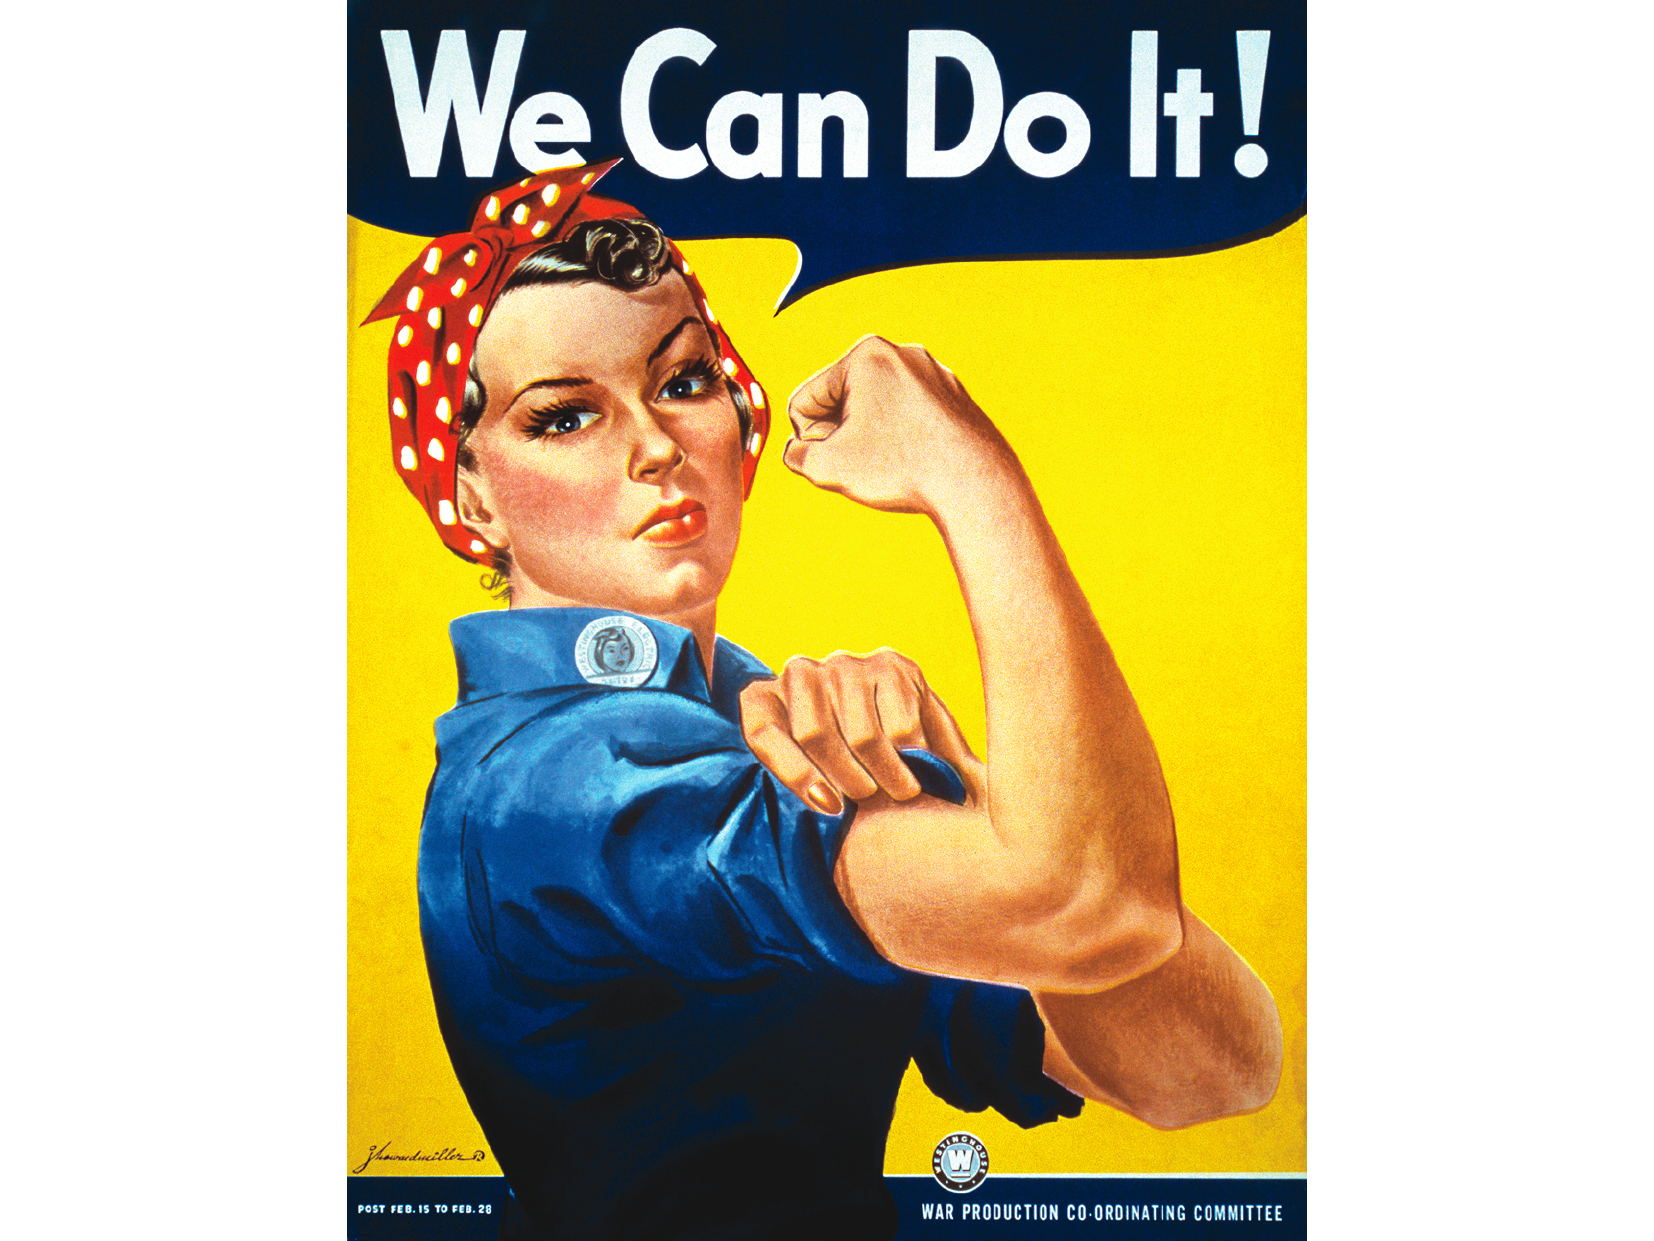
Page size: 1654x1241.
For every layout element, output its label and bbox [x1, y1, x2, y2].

picture [347, 0, 1307, 1241]
